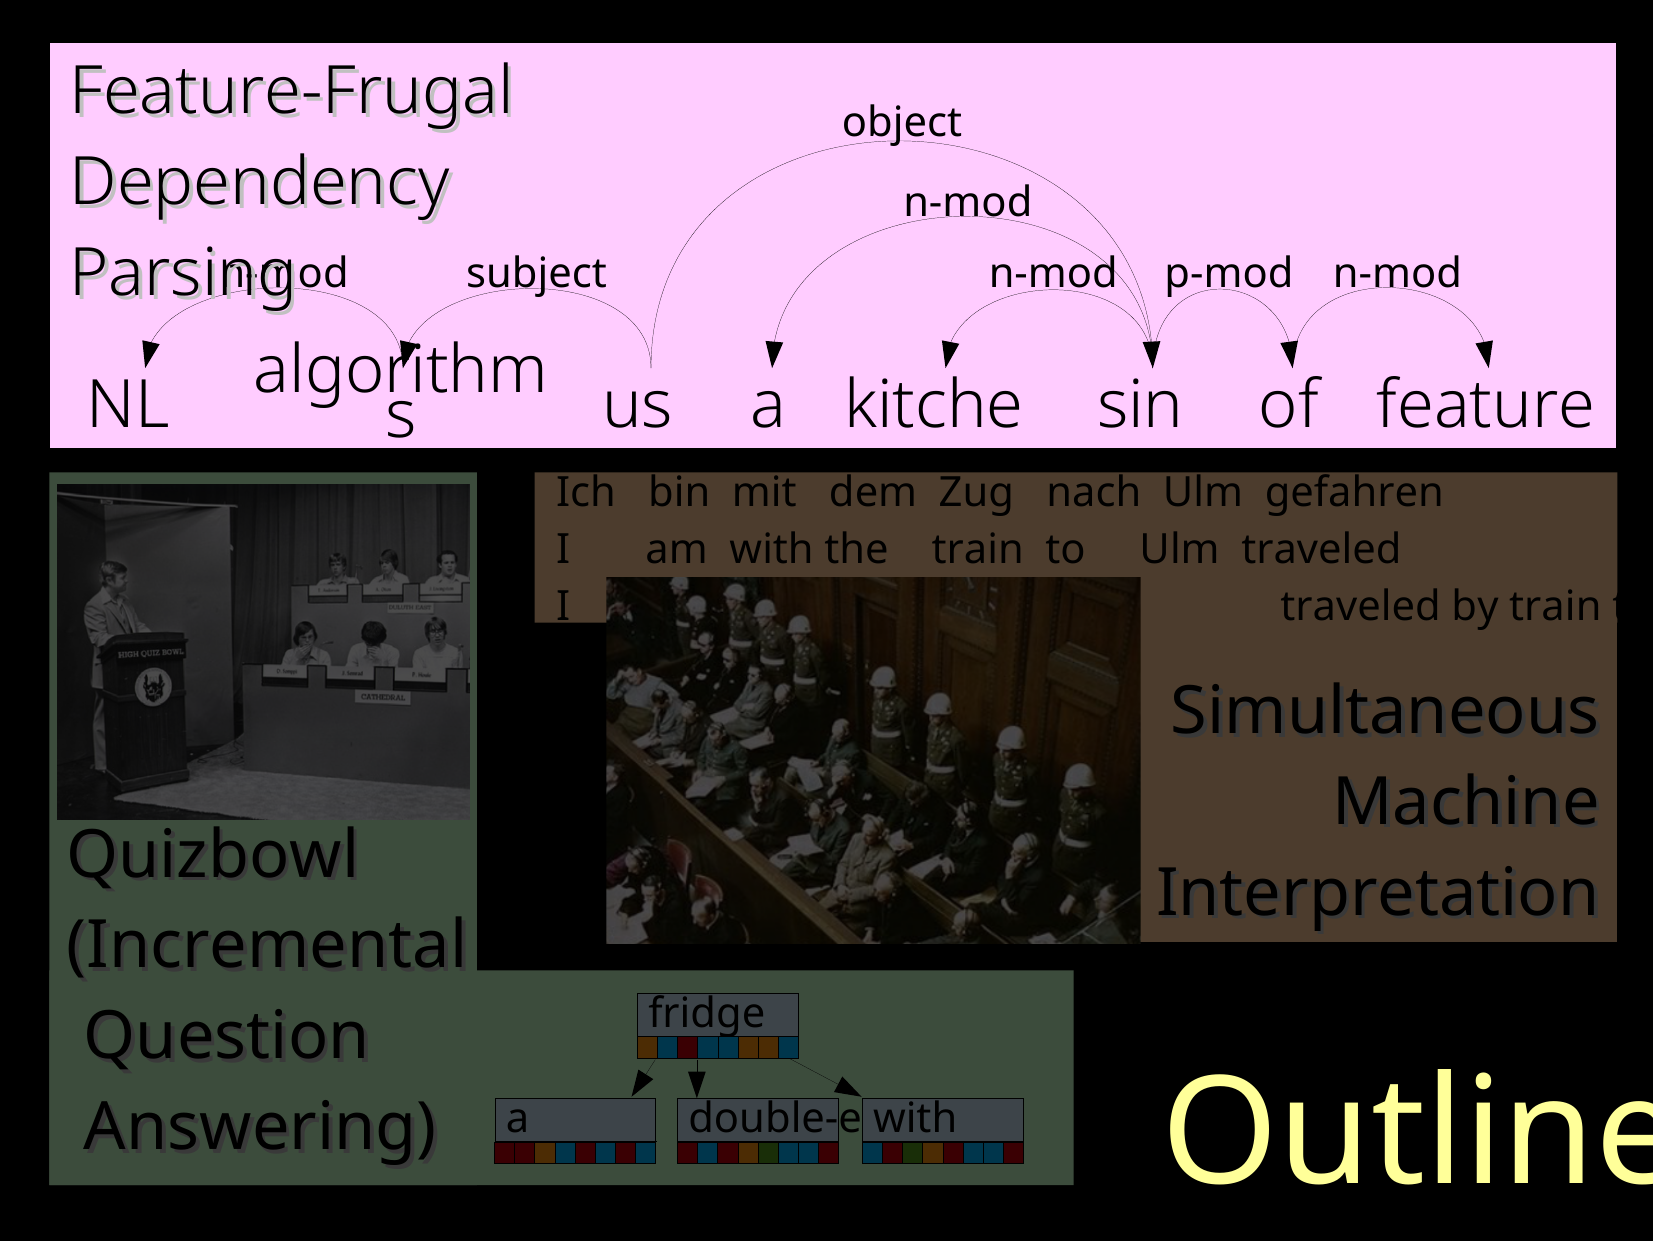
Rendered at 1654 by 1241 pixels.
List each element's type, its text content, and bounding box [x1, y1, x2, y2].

text_box n-mod [219, 242, 331, 292]
text_box [1618, 1112, 1653, 1135]
text_box Outline [1161, 1041, 1618, 1223]
text_box use [602, 356, 700, 446]
text_box a [750, 356, 795, 446]
text_box n-mod [231, 266, 247, 292]
text_box [1618, 1145, 1653, 1173]
text_box n-mod [268, 266, 287, 292]
text_box p-mod [1164, 242, 1276, 292]
text_box subject [466, 242, 586, 292]
text_box algorithms [253, 356, 552, 446]
text_box sink [1097, 356, 1209, 446]
text_box n-mod [988, 242, 1100, 292]
text_box of [1258, 356, 1327, 446]
text_box features [1376, 356, 1601, 446]
text_box [0, 0, 1653, 1241]
text_box n-mod [903, 172, 1015, 221]
text_box Feature-Frugal Dependency Parsing [69, 42, 675, 222]
text_box n-mod [1332, 242, 1445, 292]
text_box object [841, 91, 964, 141]
text_box NLP [86, 356, 204, 446]
text_box kitchen [844, 356, 1047, 446]
